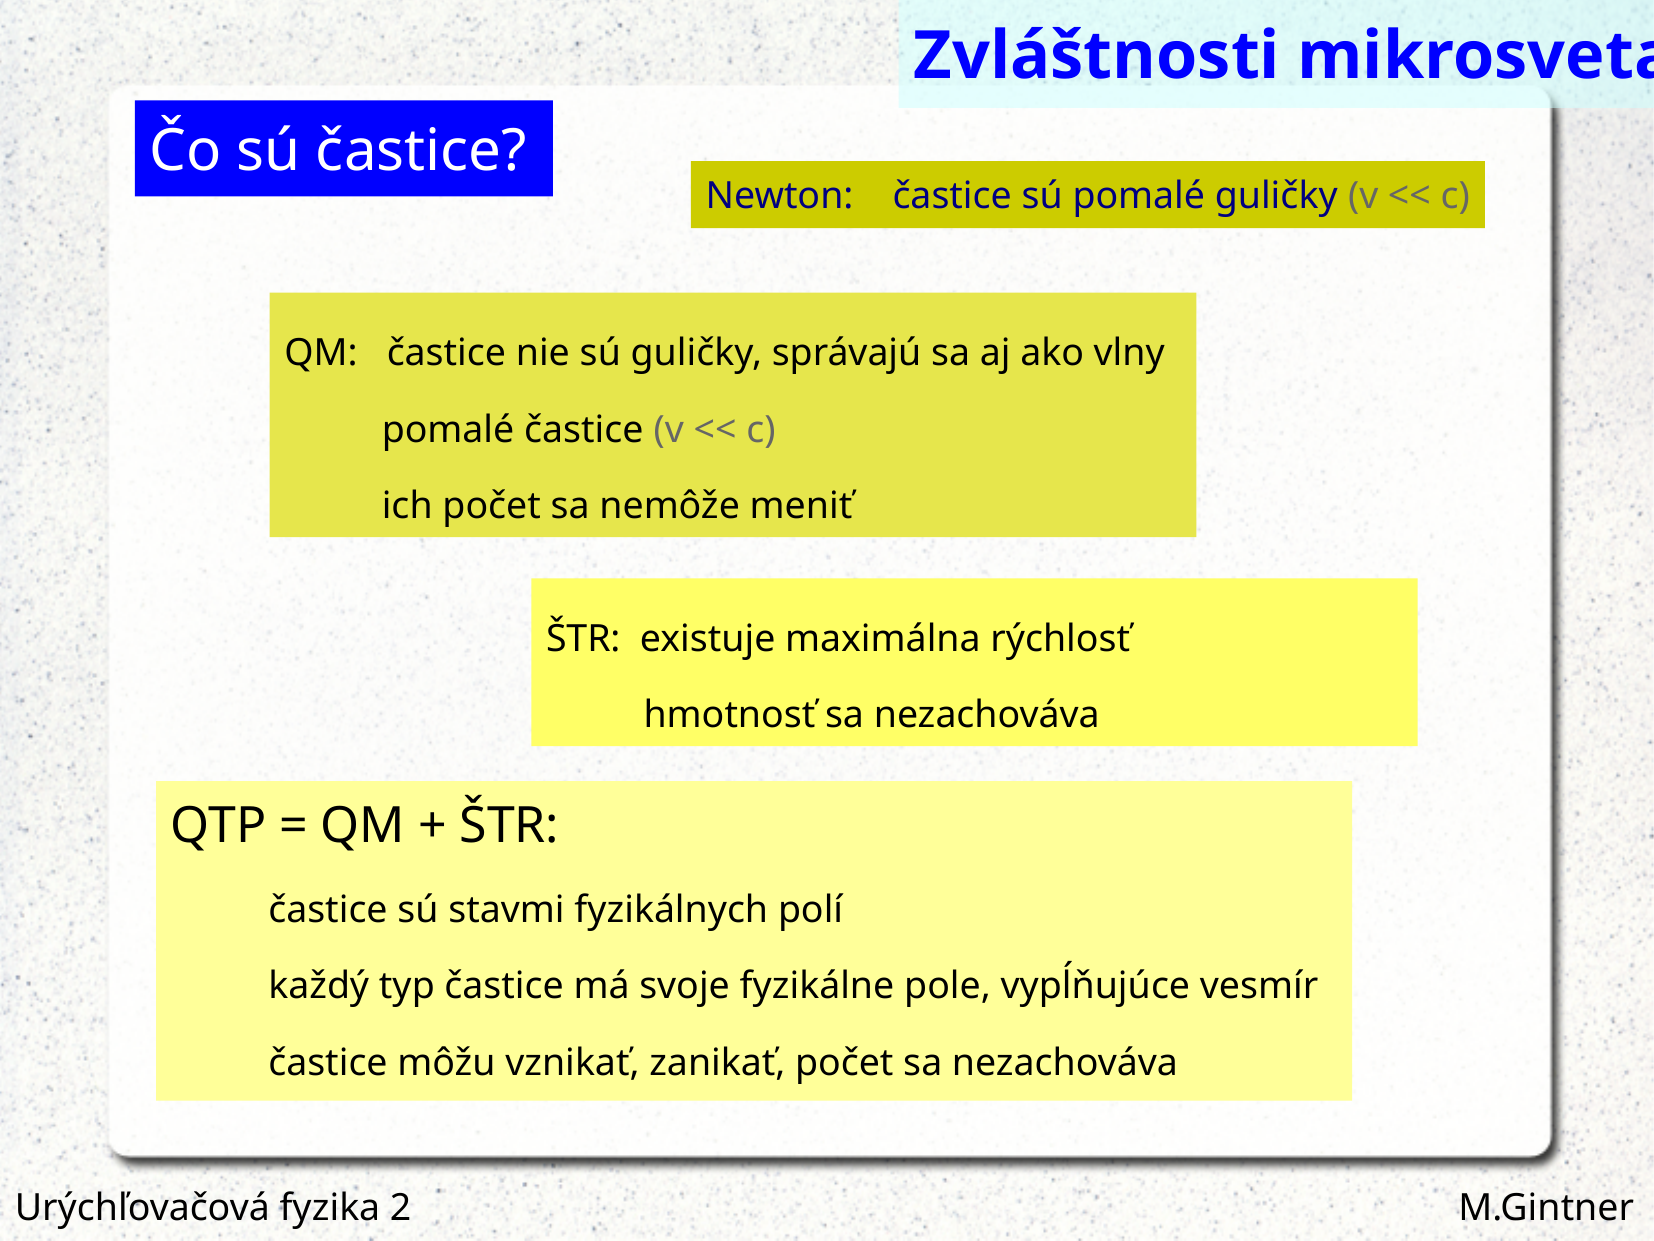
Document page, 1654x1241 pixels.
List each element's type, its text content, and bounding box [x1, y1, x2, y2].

text_box M.Gintner [1443, 1173, 1654, 1241]
picture [0, 0, 1654, 1241]
text_box QTP = QM + ŠTR: častice sú stavmi fyzikálnych polí každý typ častice má svoje fyzikálne pole, vypĺňujúce vesmír častice môžu vznikať, zanikať, počet sa nezachováva [156, 781, 1353, 1101]
text_box Čo sú častice? [134, 100, 553, 197]
text_box Zvláštnosti mikrosveta [898, 0, 1654, 108]
text_box ŠTR: existuje maximálna rýchlosť hmotnosť sa nezachováva [531, 578, 1418, 724]
text_box Urýchľovačová fyzika 2 [0, 1173, 445, 1241]
text_box QM: častice nie sú guličky, správajú sa aj ako vlny pomalé častice (v << c) ich počet sa nemôže meniť [269, 292, 1197, 517]
text_box Newton: častice sú pomalé guličky (v << c) [690, 161, 1479, 229]
